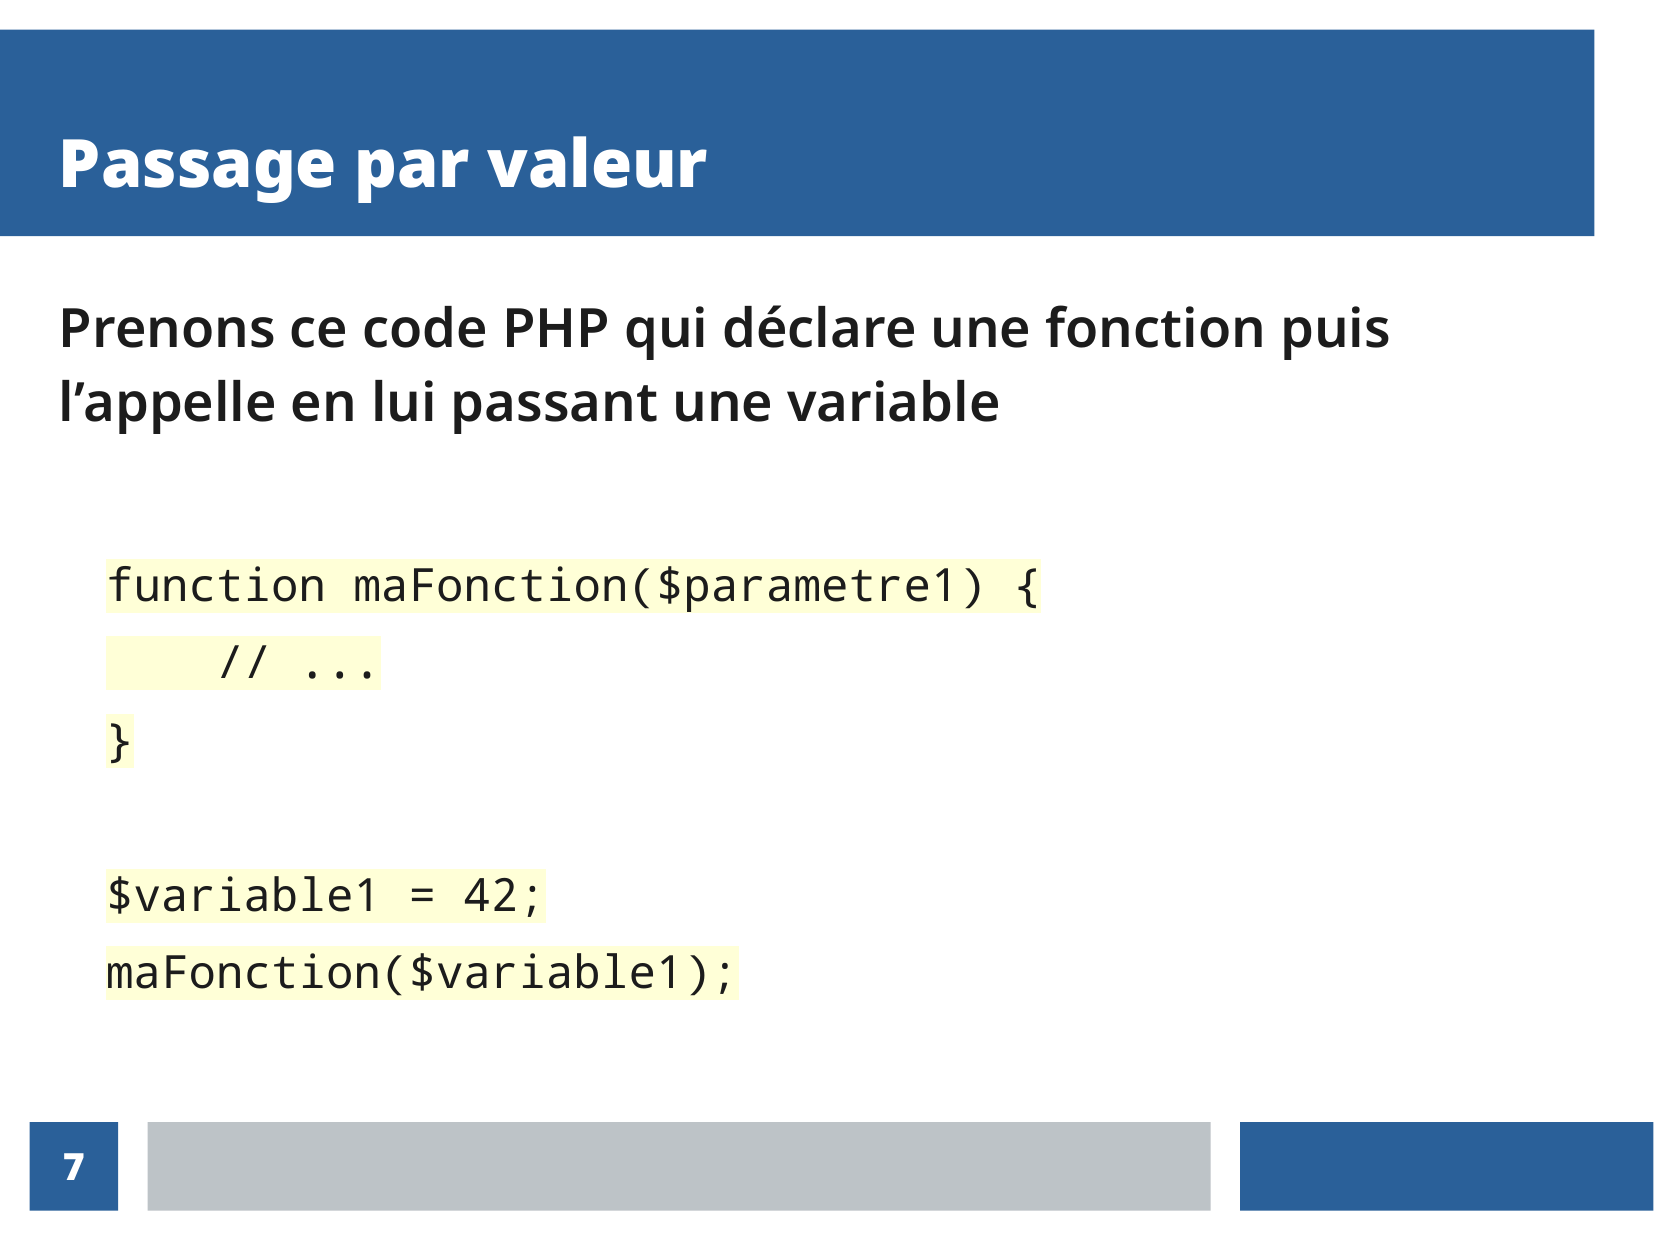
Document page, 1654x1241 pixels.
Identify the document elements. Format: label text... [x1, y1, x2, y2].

title Passage par valeur [59, 59, 1595, 207]
list Prenons ce code PHP qui déclare une fonction puis l’appelle en lui passant une variable function maFonction($parametre1) { // ... } $variable1 = 42; maFonction($variable1); [59, 289, 1565, 1058]
